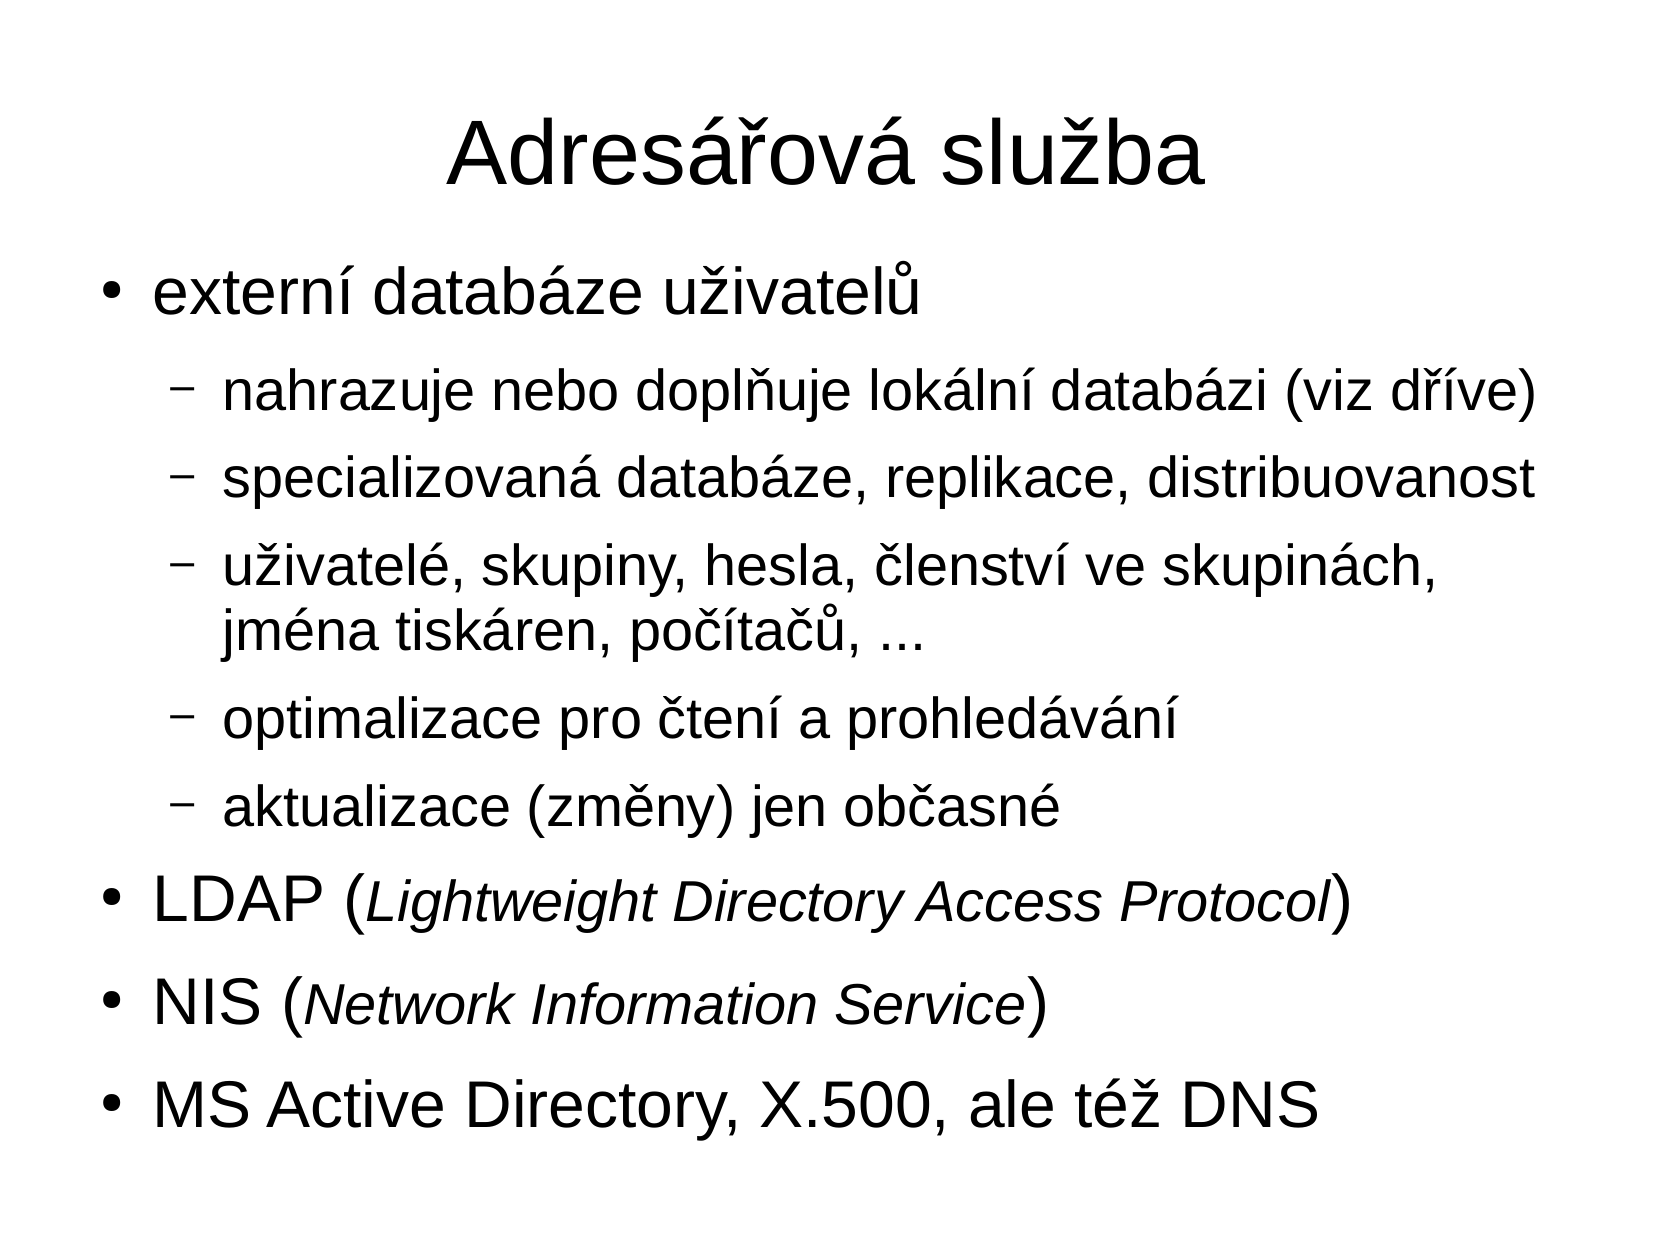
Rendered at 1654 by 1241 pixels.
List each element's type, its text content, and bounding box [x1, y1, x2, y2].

list externí databáze uživatelů nahrazuje nebo doplňuje lokální databázi (viz dříve) specializovaná databáze, replikace, distribuovanost uživatelé, skupiny, hesla, členství ve skupinách, jména tiskáren, počítačů, ... optimalizace pro čtení a prohledávání aktualizace (změny) jen občasné LDAP (Lightweight Directory Access Protocol) NIS (Network Information Service) MS Active Directory, X.500, ale též DNS [82, 254, 1571, 1150]
title Adresářová služba [82, 56, 1571, 250]
